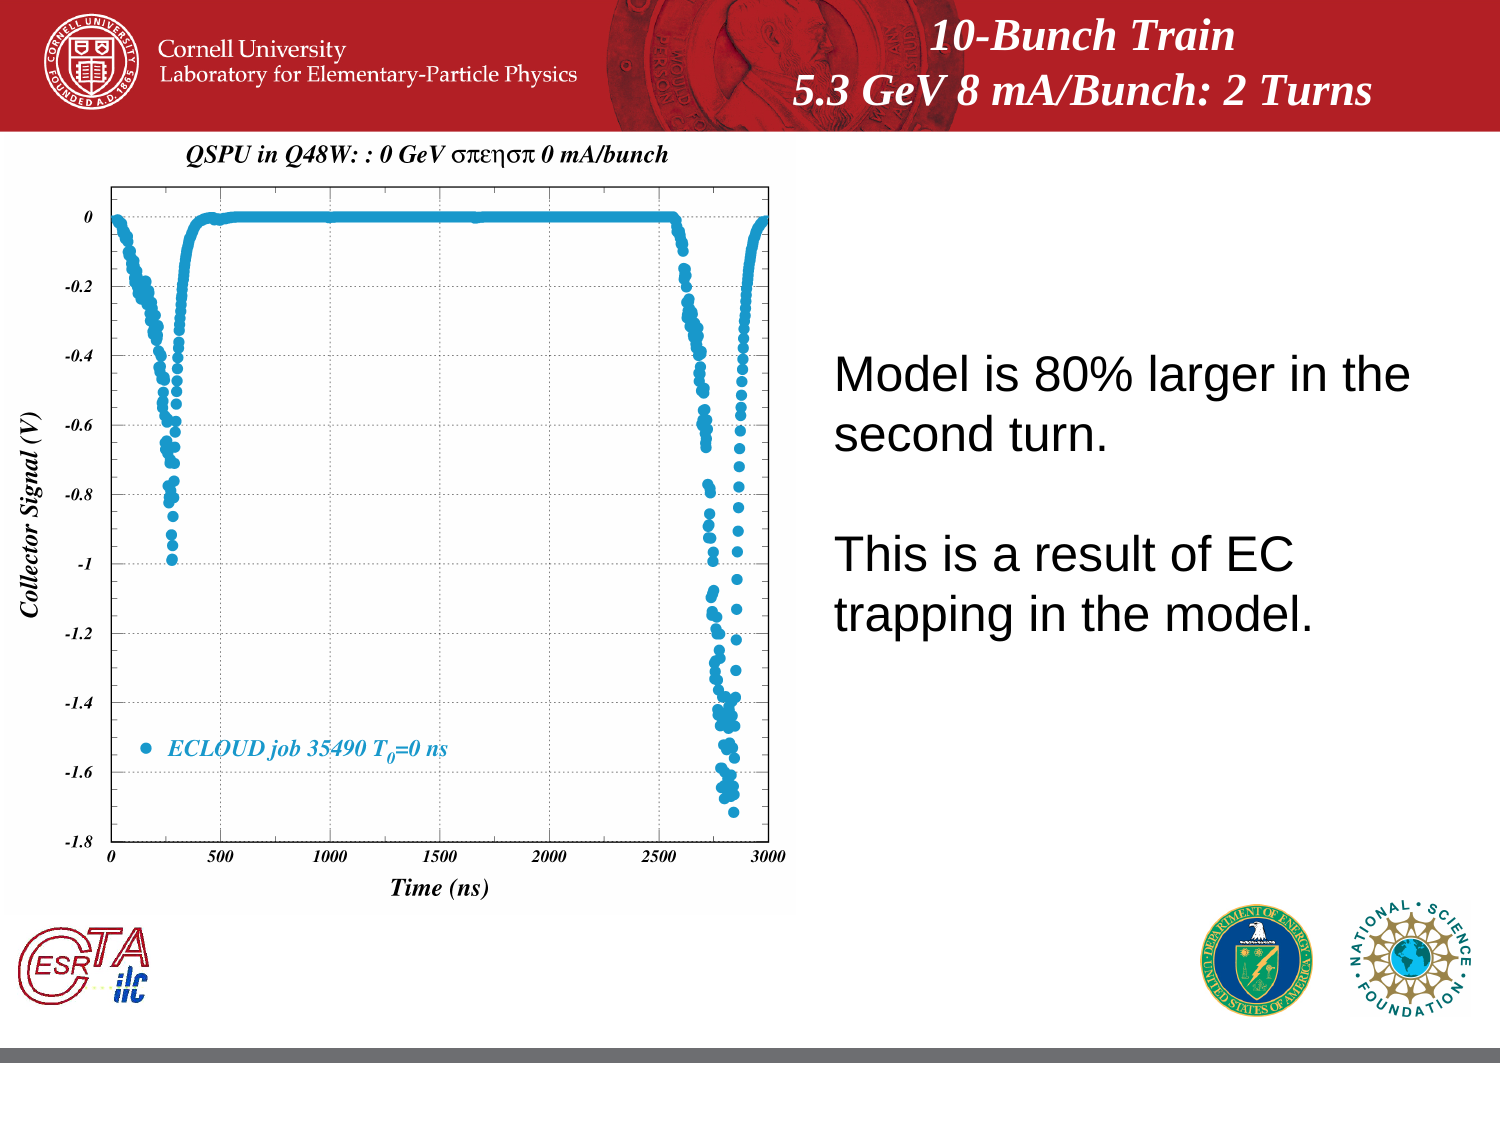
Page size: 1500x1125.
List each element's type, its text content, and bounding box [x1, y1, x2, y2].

picture [4, 134, 796, 1036]
text_box Model is 80% larger in the second turn. This is a result of EC trapping in the model. [819, 334, 1480, 649]
title 10-Bunch Train 5.3 GeV 8 mA/Bunch: 2 Turns [675, 0, 1491, 121]
picture [0, 0, 1500, 132]
picture [1350, 900, 1471, 1017]
picture [1200, 904, 1313, 1017]
